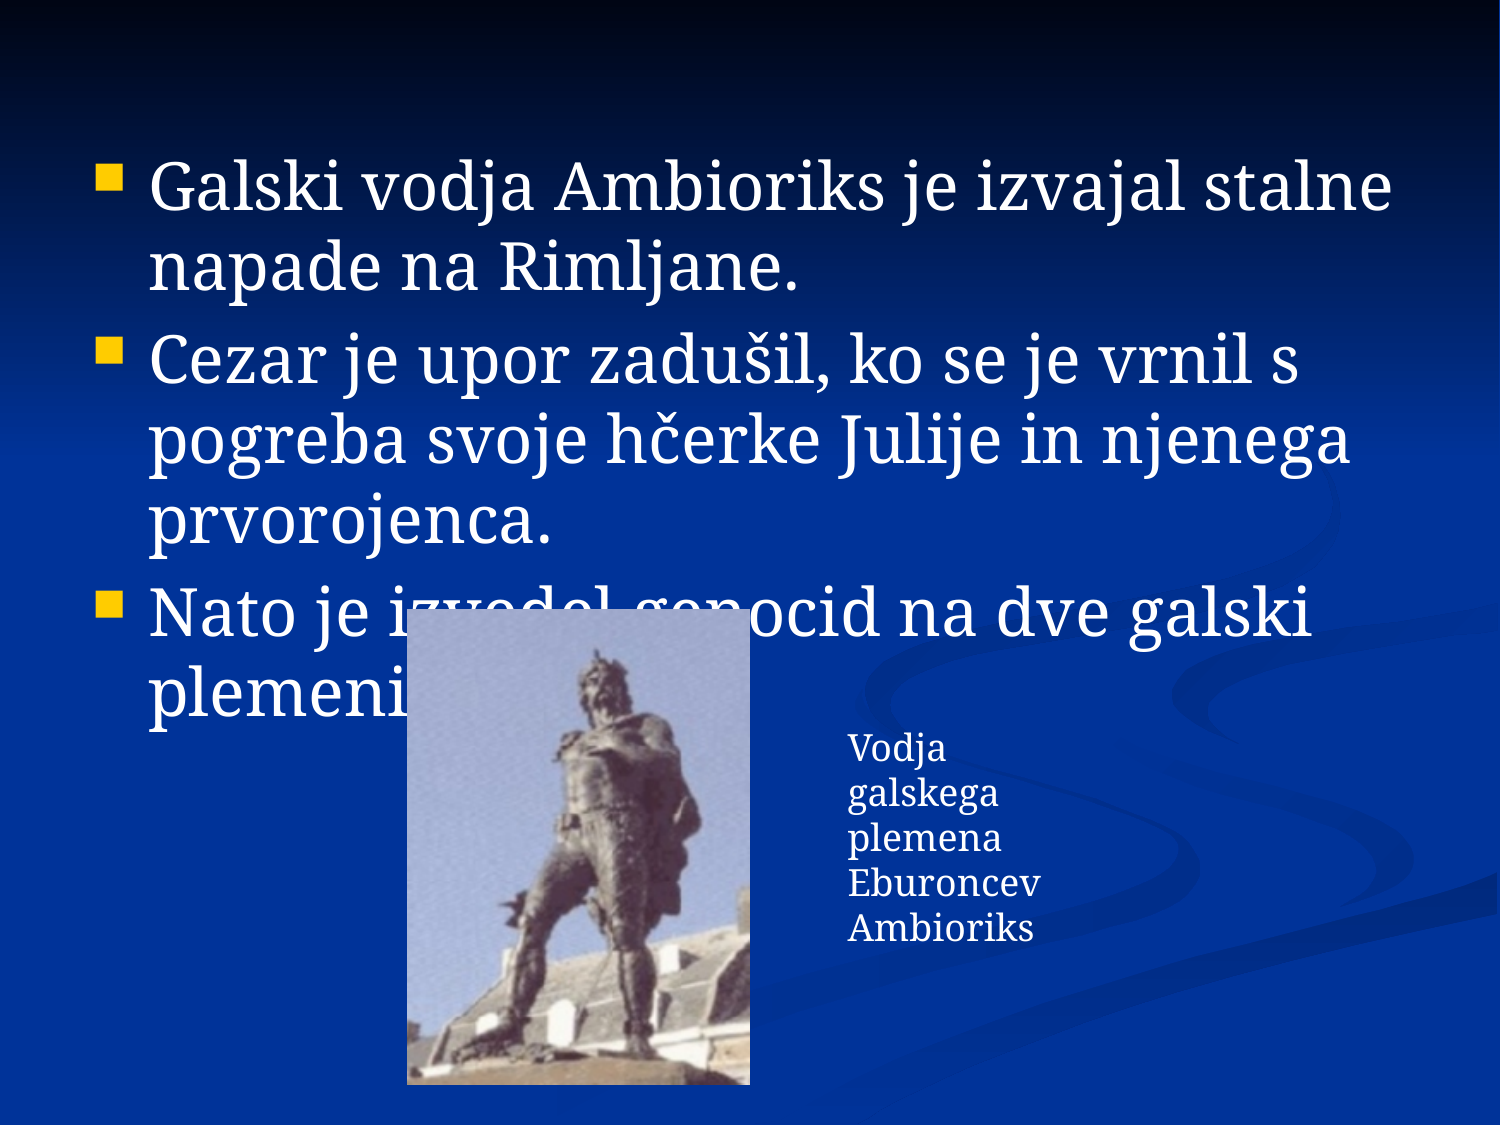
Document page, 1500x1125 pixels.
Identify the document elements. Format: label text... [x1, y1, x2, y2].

text_box Vodja galskega plemena Eburoncev Ambioriks [832, 716, 1058, 956]
list Galski vodja Ambioriks je izvajal stalne napade na Rimljane. Cezar je upor zadušil, ko se je vrnil s pogreba svoje hčerke Julije in njenega prvorojenca. Nato je izvedel genocid na dve galski plemeni. [76, 42, 1425, 1005]
picture [407, 609, 750, 1085]
